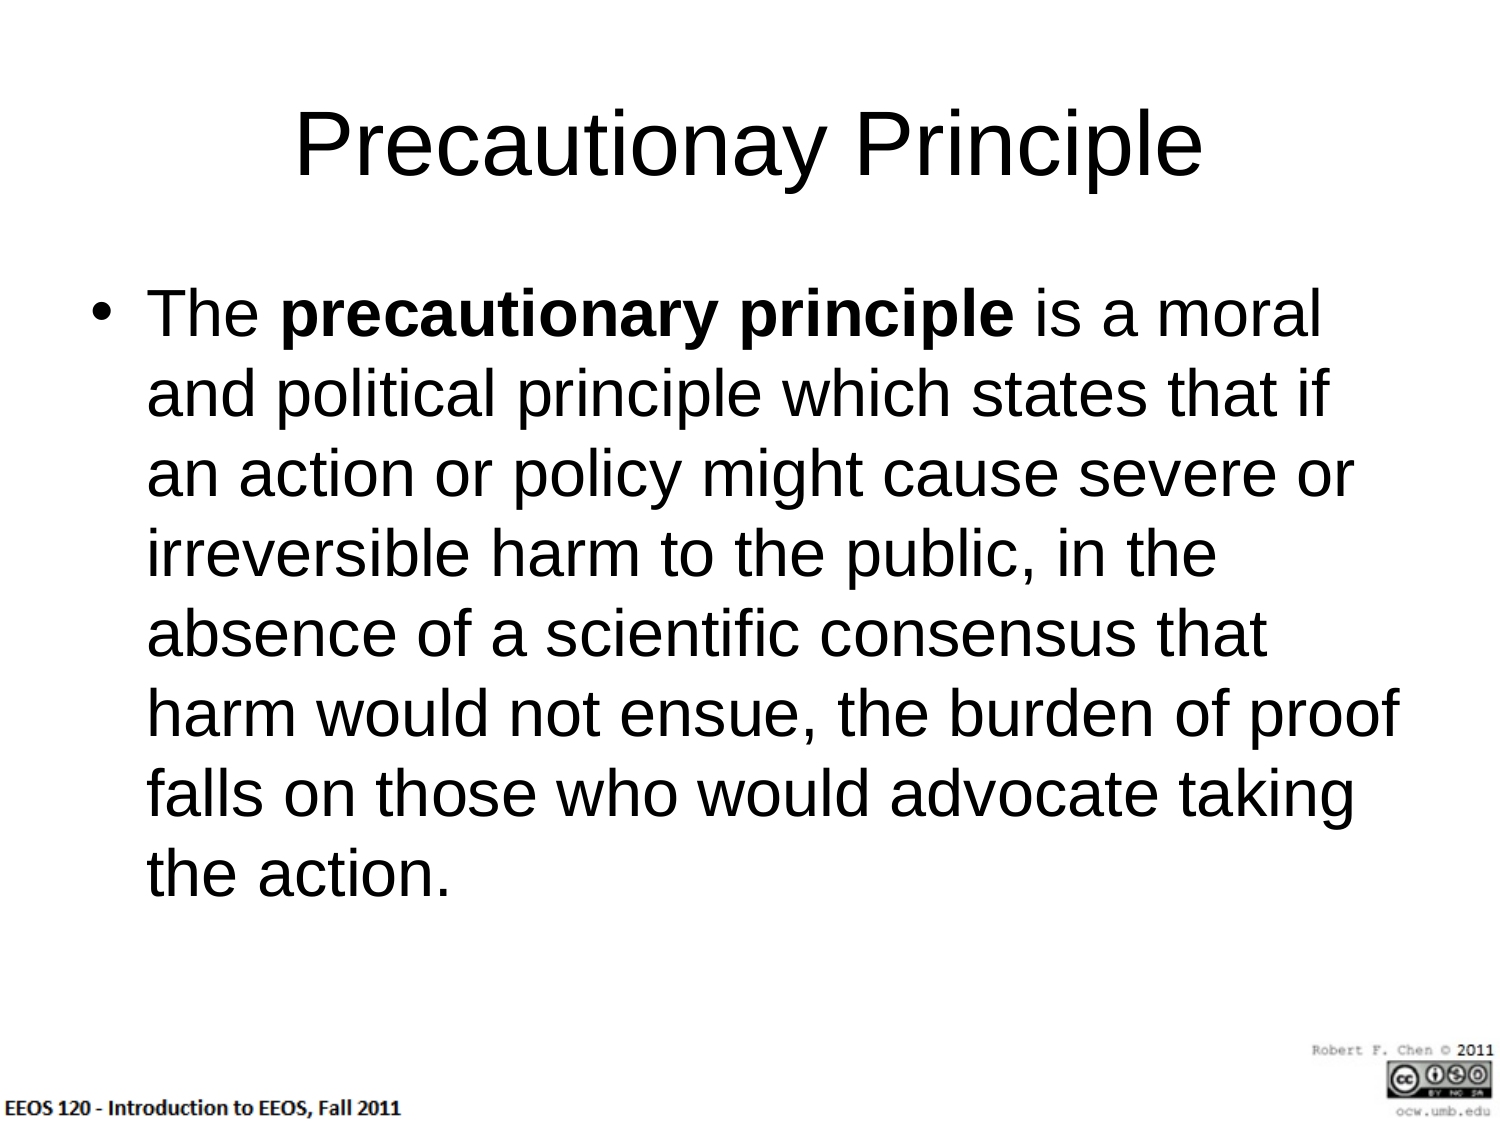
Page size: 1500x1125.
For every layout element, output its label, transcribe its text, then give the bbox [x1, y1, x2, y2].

list The precautionary principle is a moral and political principle which states that if an action or policy might cause severe or irreversible harm to the public, in the absence of a scientific consensus that harm would not ensue, the burden of proof falls on those who would advocate taking the action. [75, 262, 1426, 1006]
title Precautionay Principle [75, 45, 1426, 233]
picture [0, 1090, 406, 1125]
picture [1303, 1037, 1500, 1125]
